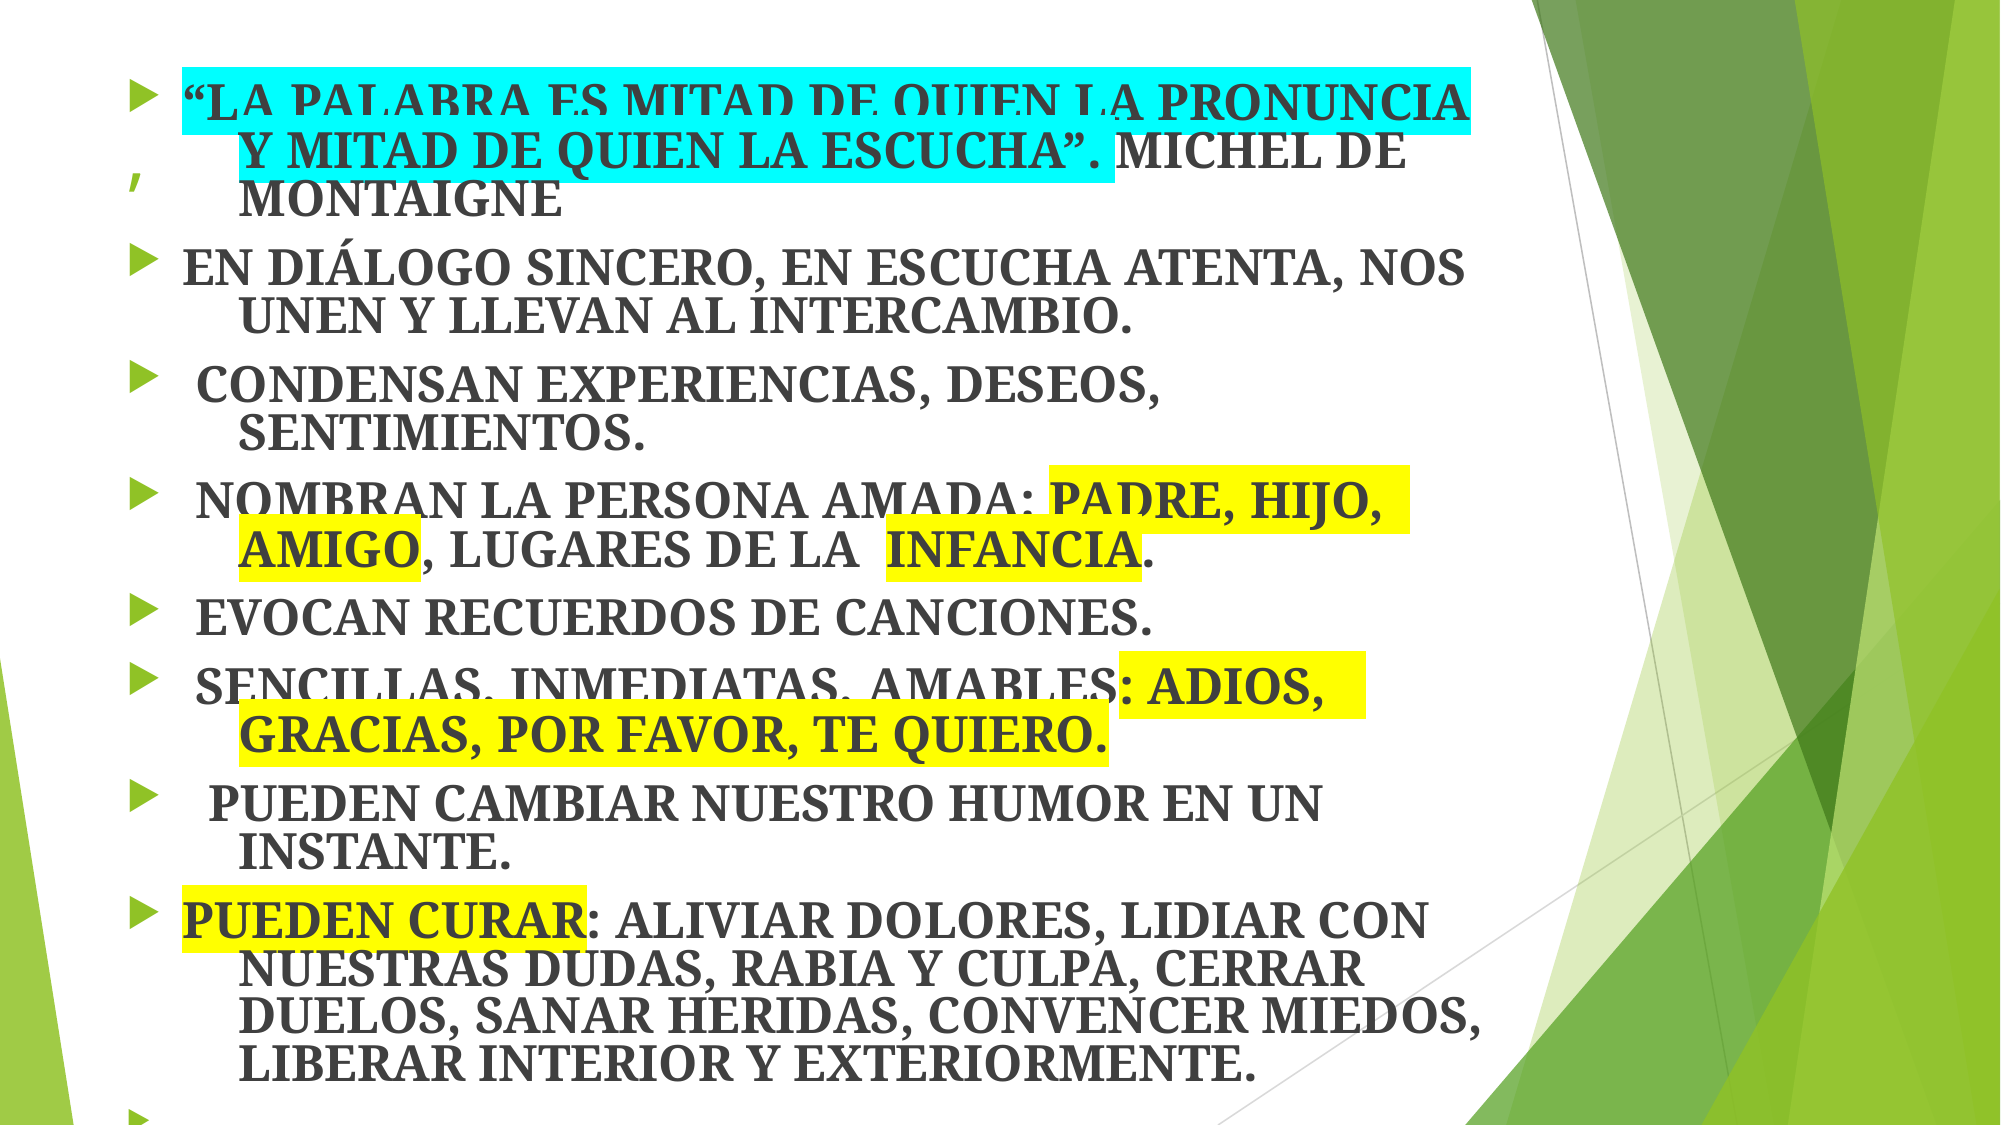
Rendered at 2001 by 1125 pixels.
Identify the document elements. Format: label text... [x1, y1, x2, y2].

list “LA PALABRA ES MITAD DE QUIEN LA PRONUNCIA Y MITAD DE QUIEN LA ESCUCHA”. MICHEL DE MONTAIGNE EN DIÁLOGO SINCERO, EN ESCUCHA ATENTA, NOS UNEN Y LLEVAN AL INTERCAMBIO. CONDENSAN EXPERIENCIAS, DESEOS, SENTIMIENTOS. NOMBRAN LA PERSONA AMADA: PADRE, HIJO, AMIGO, LUGARES DE LA INFANCIA. EVOCAN RECUERDOS DE CANCIONES. SENCILLAS, INMEDIATAS, AMABLES: ADIOS, GRACIAS, POR FAVOR, TE QUIERO. PUEDEN CAMBIAR NUESTRO HUMOR EN UN INSTANTE. PUEDEN CURAR: ALIVIAR DOLORES, LIDIAR CON NUESTRAS DUDAS, RABIA Y CULPA, CERRAR DUELOS, SANAR HERIDAS, CONVENCER MIEDOS, LIBERAR INTERIOR Y EXTERIORMENTE. [111, 75, 1522, 1125]
